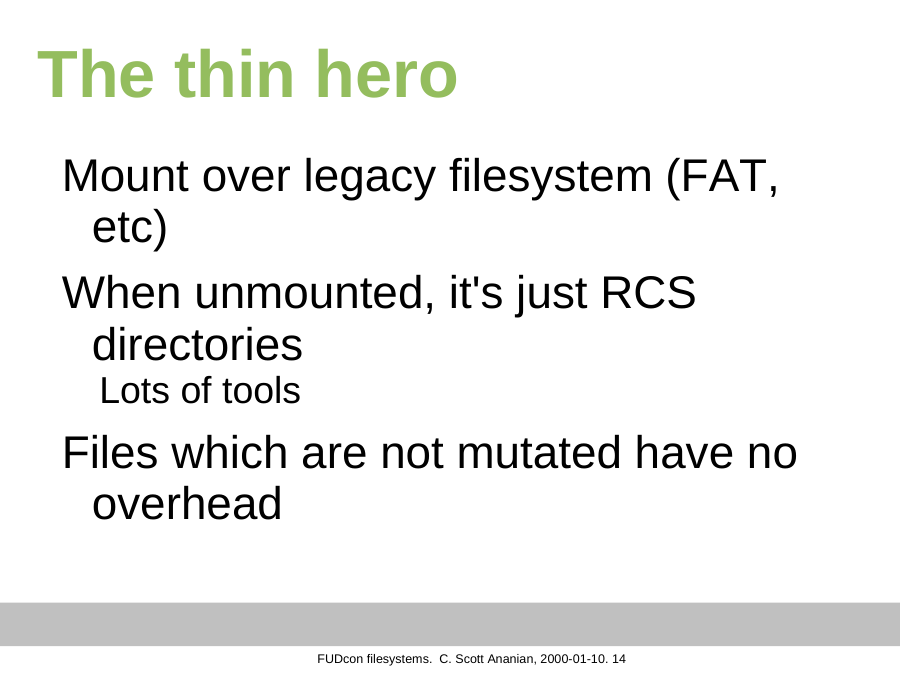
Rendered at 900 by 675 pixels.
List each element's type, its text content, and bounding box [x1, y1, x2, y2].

title The thin hero [37, 37, 856, 211]
list Mount over legacy filesystem (FAT, etc) When unmounted, it's just RCS directories Lots of tools Files which are not mutated have no overhead [61, 150, 844, 675]
